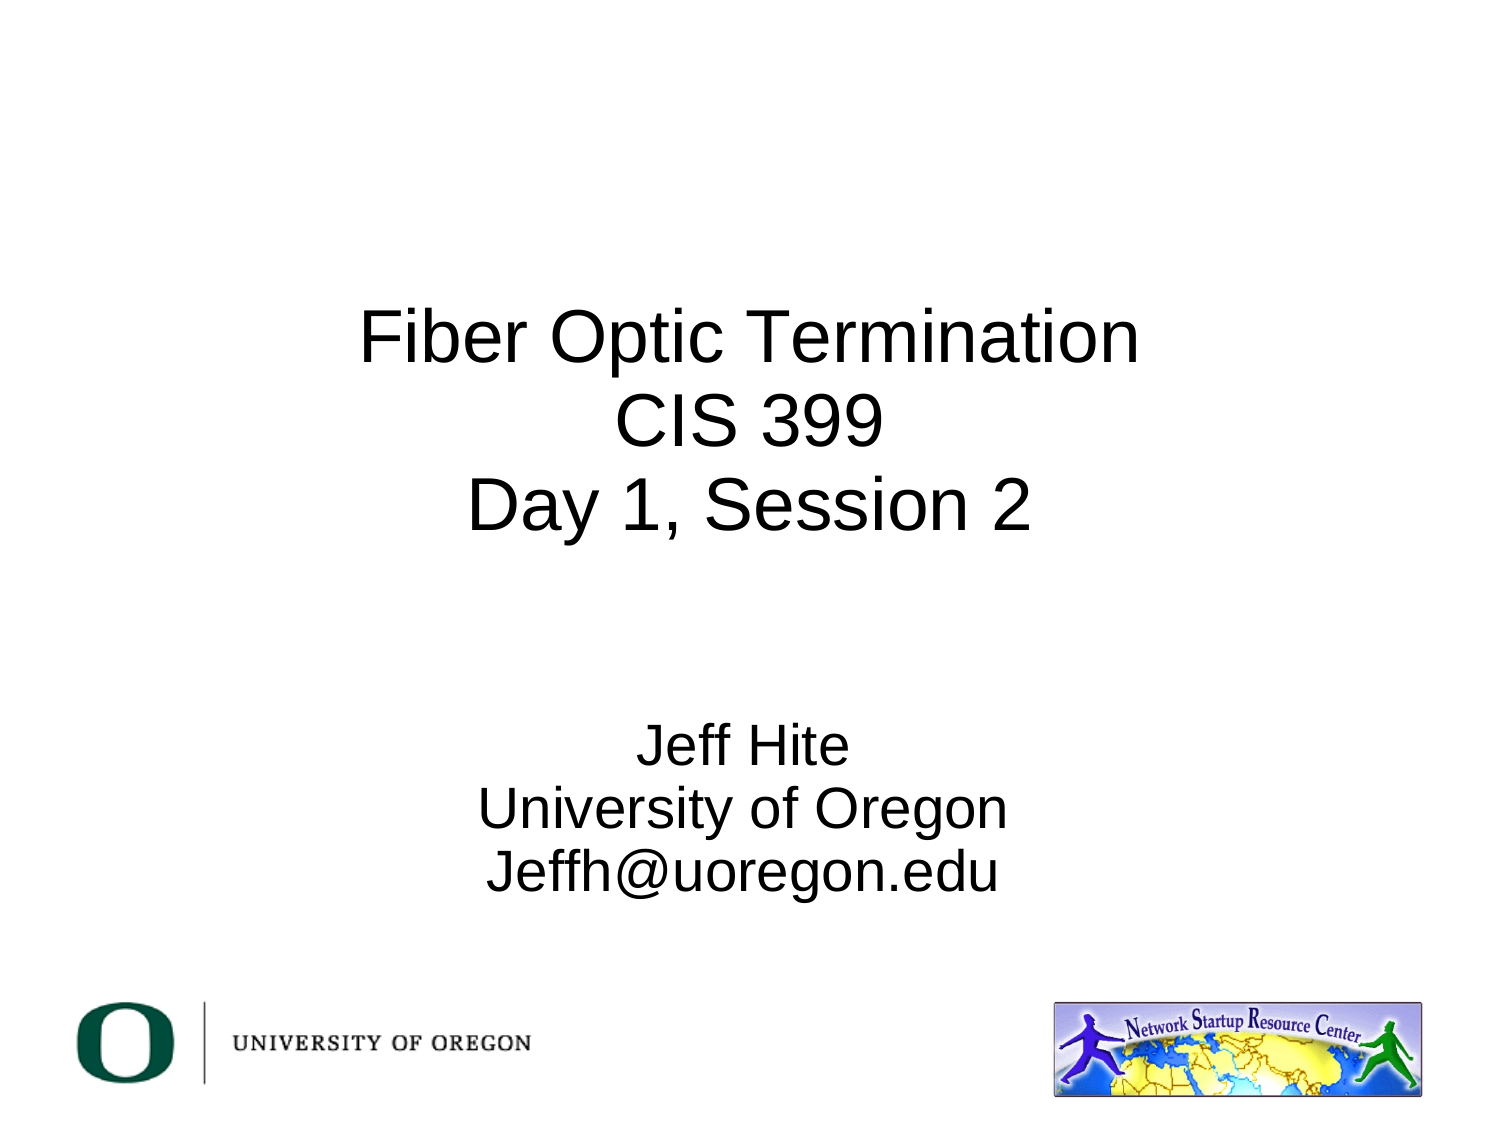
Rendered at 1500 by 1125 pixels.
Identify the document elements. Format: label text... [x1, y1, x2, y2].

text_box Jeff Hite University of Oregon Jeffh@uoregon.edu [262, 637, 1225, 912]
picture [1050, 999, 1426, 1100]
picture [62, 998, 546, 1088]
title Fiber Optic Termination CIS 399 Day 1, Session 2 [112, 278, 1388, 564]
